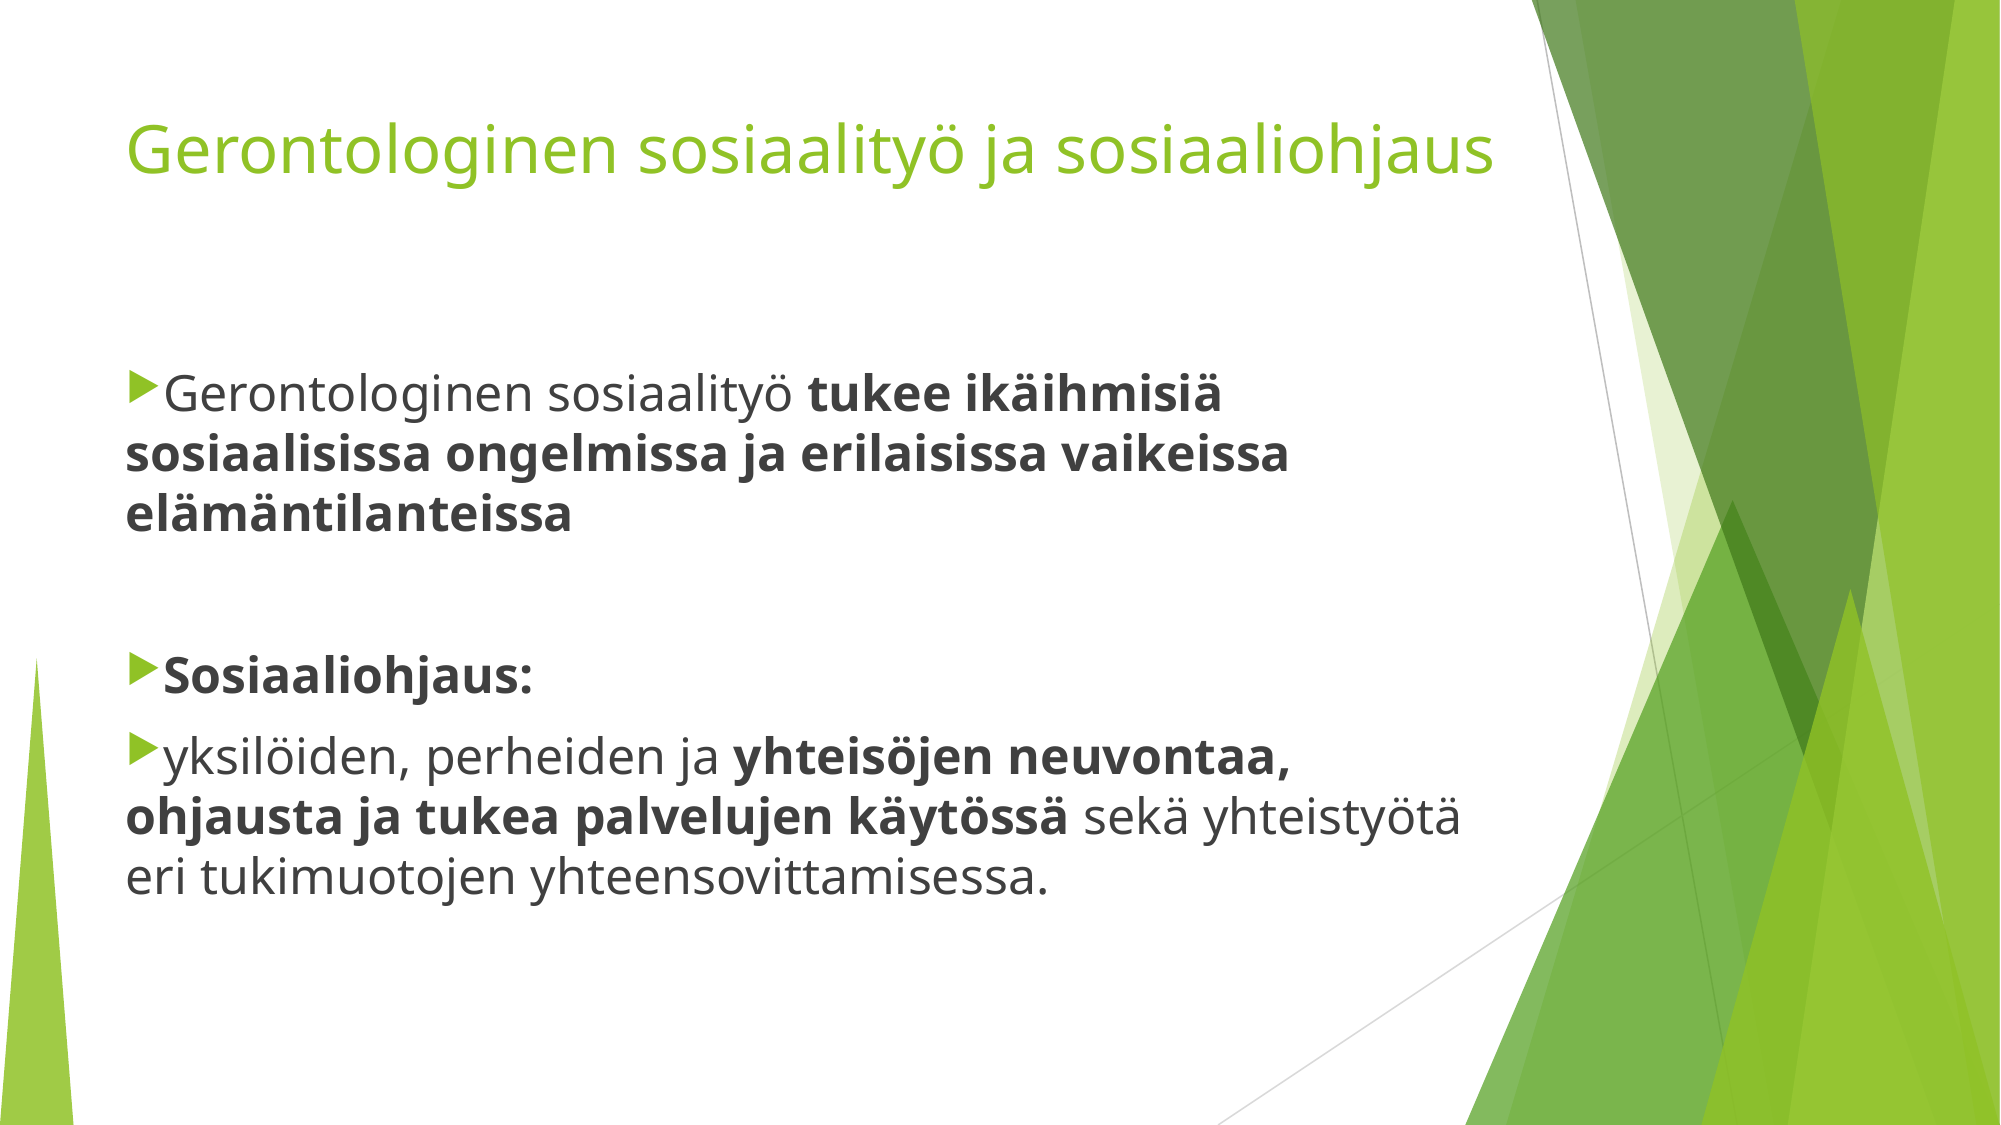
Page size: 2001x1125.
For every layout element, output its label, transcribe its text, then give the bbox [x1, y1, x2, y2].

title Gerontologinen sosiaalityö ja sosiaaliohjaus [111, 99, 1522, 317]
list Gerontologinen sosiaalityö tukee ikäihmisiä sosiaalisissa ongelmissa ja erilaisissa vaikeissa elämäntilanteissa Sosiaaliohjaus: yksilöiden, perheiden ja yhteisöjen neuvontaa, ohjausta ja tukea palvelujen käytössä sekä yhteistyötä eri tukimuotojen yhteensovittamisessa. [111, 354, 1522, 992]
